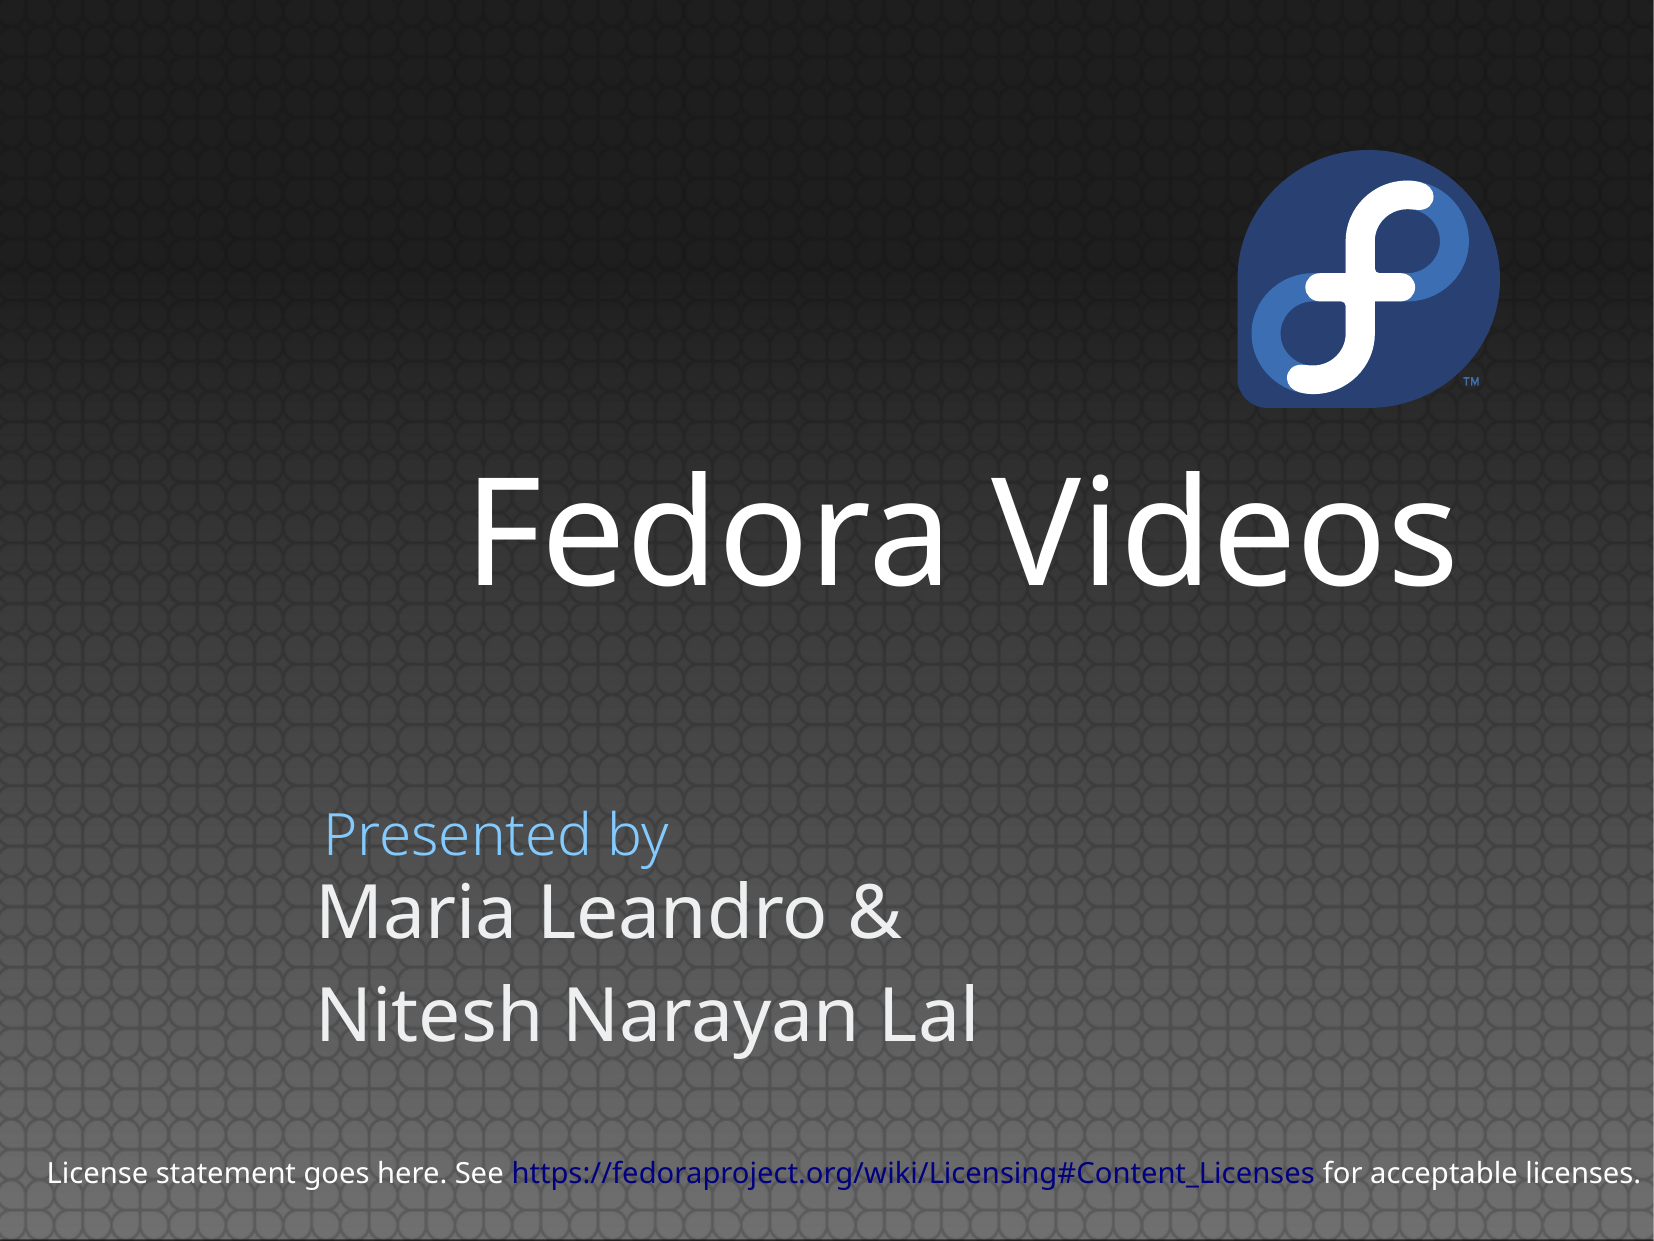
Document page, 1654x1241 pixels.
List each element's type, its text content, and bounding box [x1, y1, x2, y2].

picture [0, 0, 1654, 1241]
text_box License statement goes here. See https://fedoraproject.org/wiki/Licensing#Content_Licenses for acceptable licenses. [64, 1144, 1624, 1229]
text_box Maria Leandro & Nitesh Narayan Lal [300, 851, 1052, 1054]
text_box Fedora Videos [37, 417, 1475, 620]
text_box Presented by [308, 785, 709, 874]
